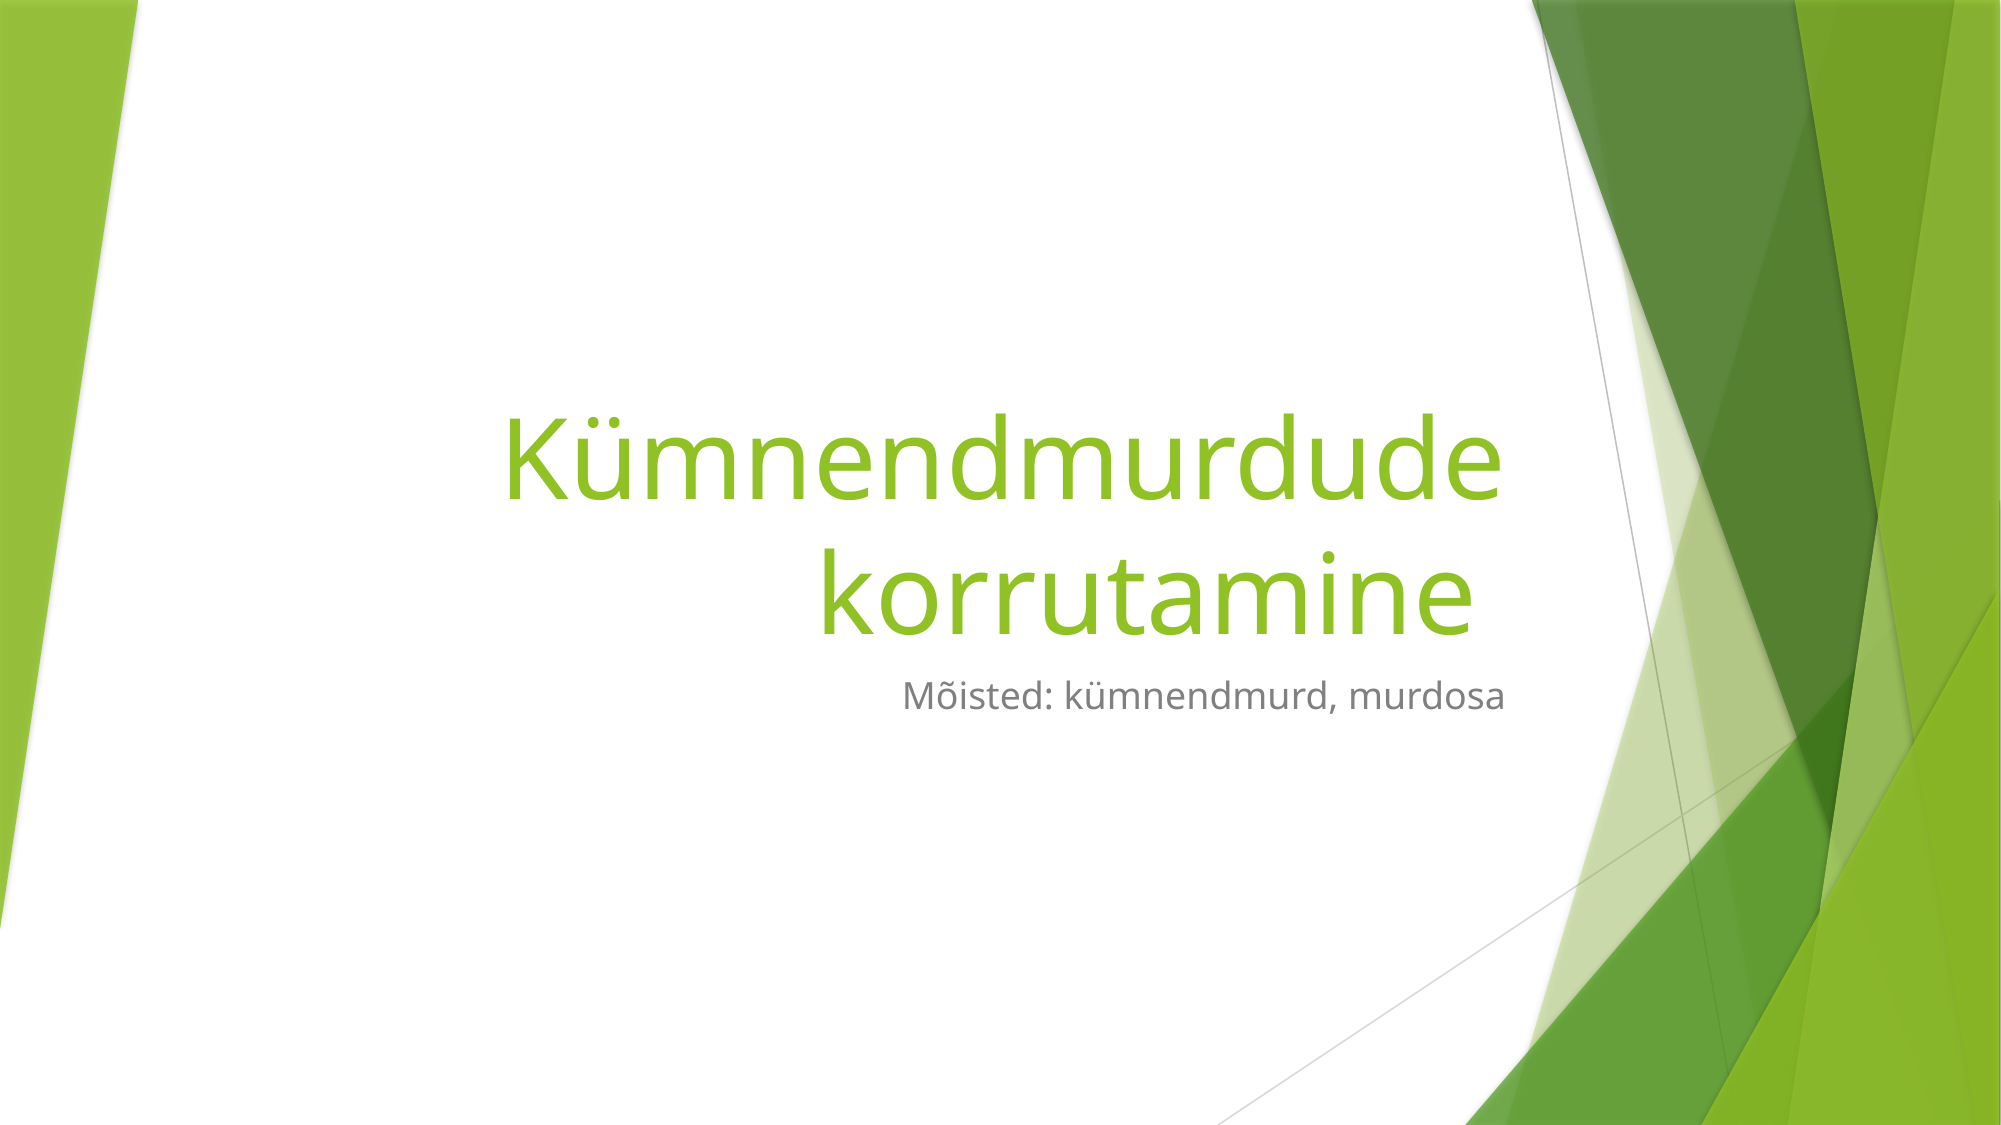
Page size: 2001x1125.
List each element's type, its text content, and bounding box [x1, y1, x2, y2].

subtitle Mõisted: kümnendmurd, murdosa [247, 664, 1522, 845]
title Kümnendmurdude korrutamine [247, 394, 1522, 664]
